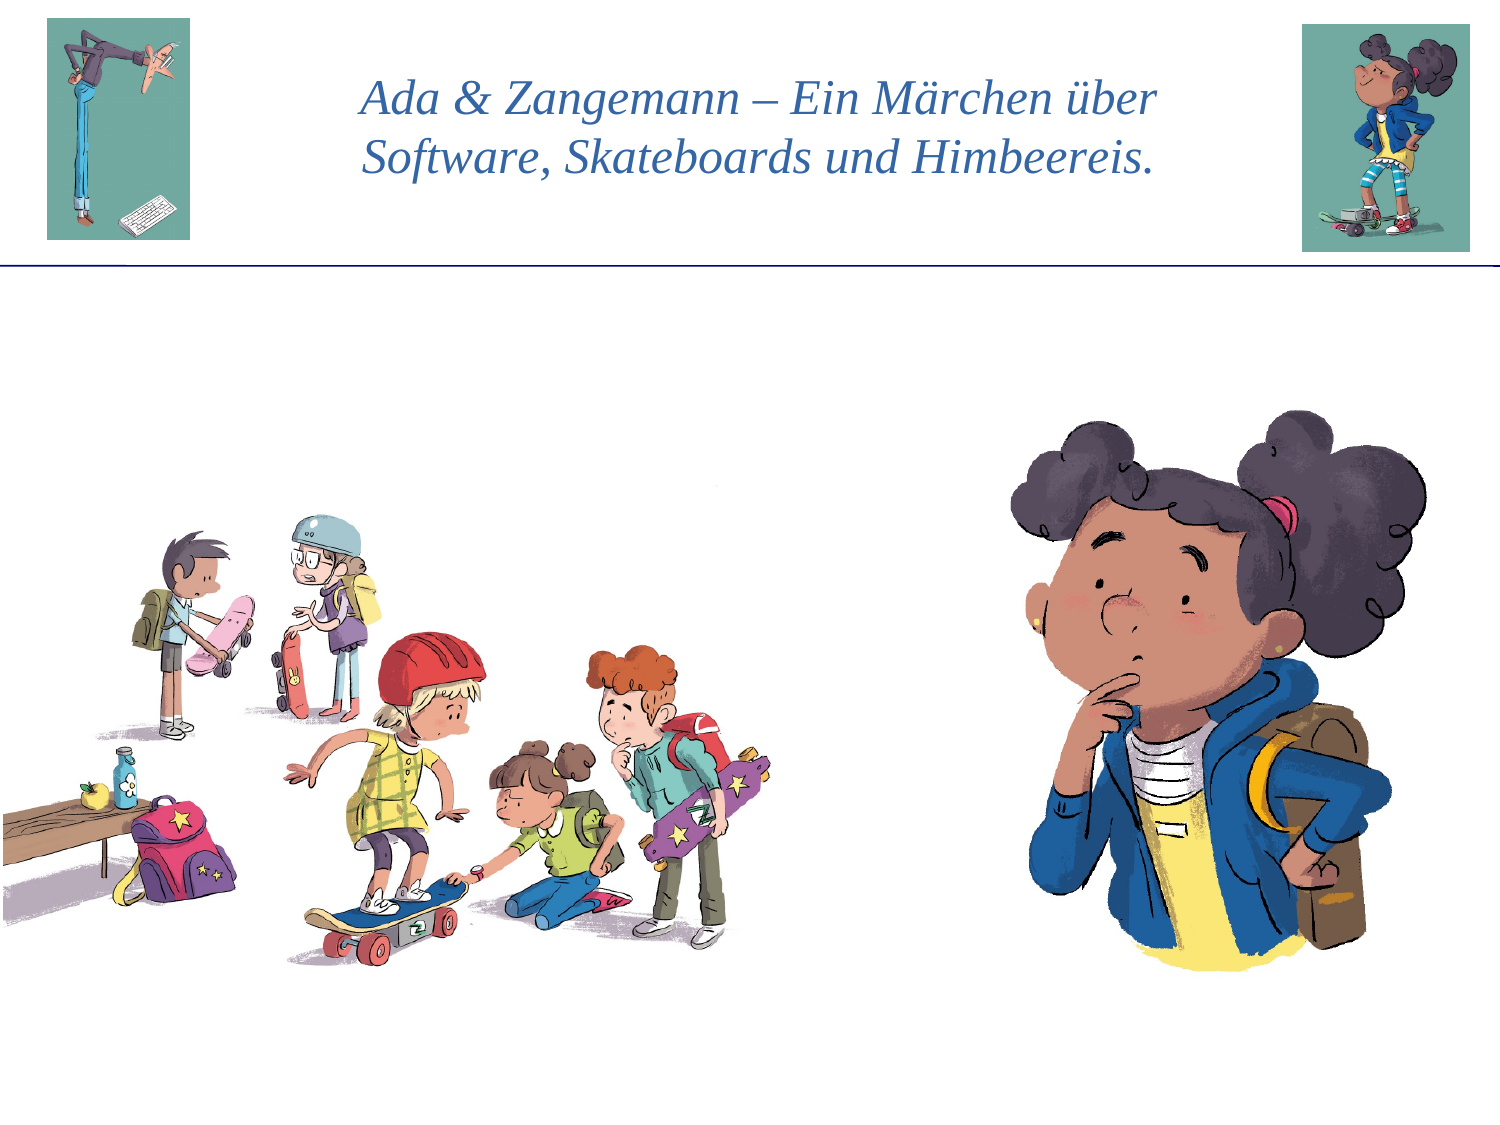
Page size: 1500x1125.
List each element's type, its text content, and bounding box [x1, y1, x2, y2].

picture [47, 18, 190, 240]
text_box Ada & Zangemann – Ein Märchen über Software, Skateboards und Himbeereis. [274, 59, 1244, 194]
picture [1302, 24, 1470, 252]
picture [3, 295, 1500, 1072]
